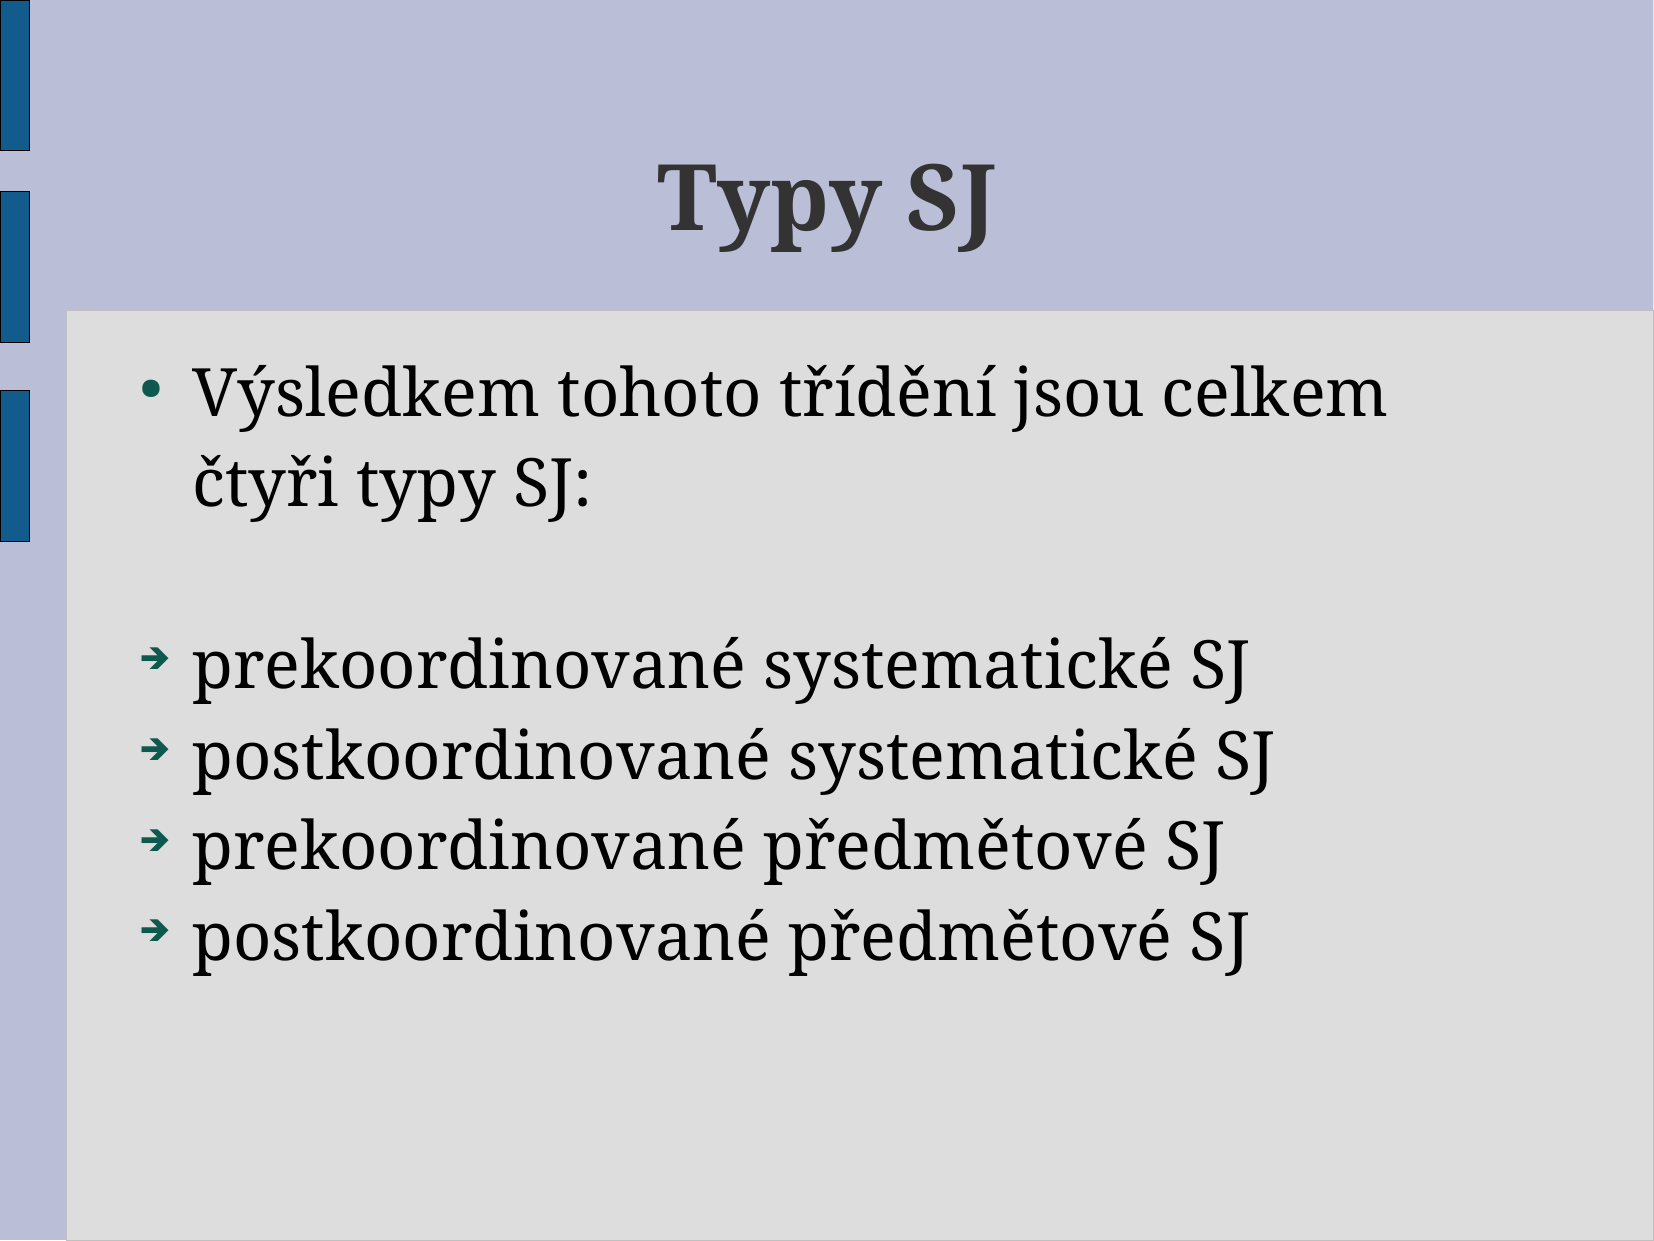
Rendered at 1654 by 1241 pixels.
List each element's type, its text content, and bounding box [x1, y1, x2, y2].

title Typy SJ [121, 91, 1534, 299]
list Výsledkem tohoto třídění jsou celkem čtyři typy SJ: prekoordinované systematické SJ postkoordinované systematické SJ prekoordinované předmětové SJ postkoordinované předmětové SJ [121, 344, 1534, 1127]
